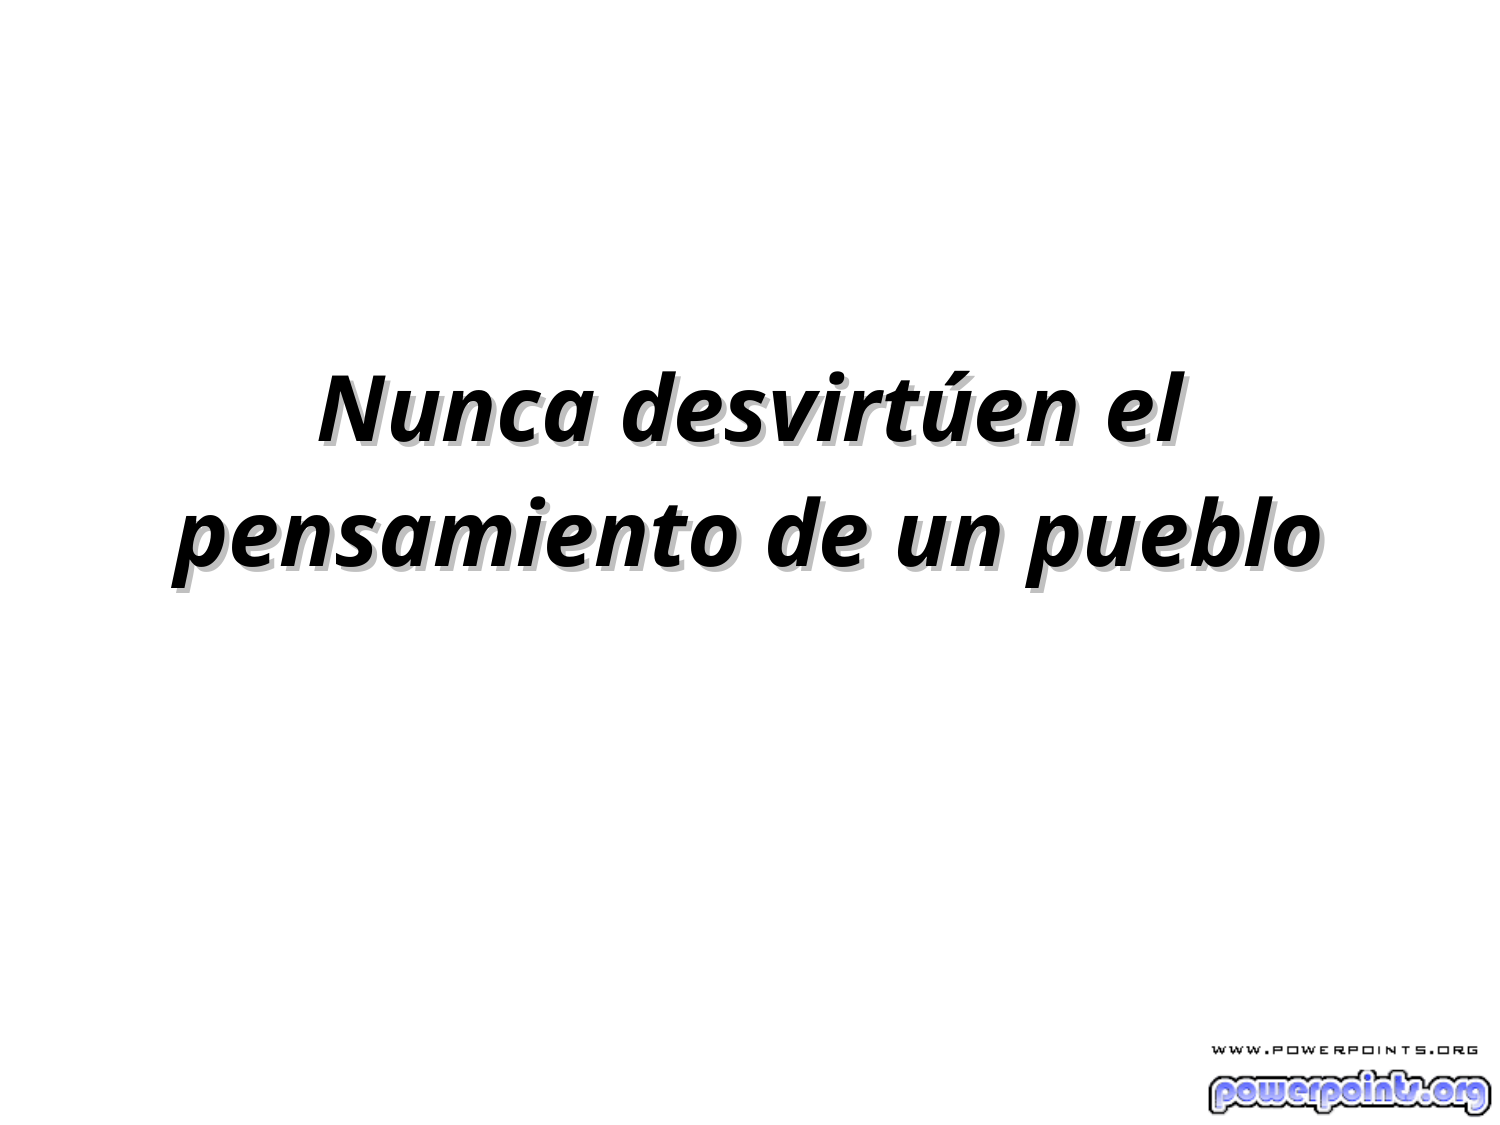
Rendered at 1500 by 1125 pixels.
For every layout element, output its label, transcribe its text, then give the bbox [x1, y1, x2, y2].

title Nunca desvirtúen el pensamiento de un pueblo [112, 351, 1388, 587]
picture [1198, 1034, 1500, 1125]
